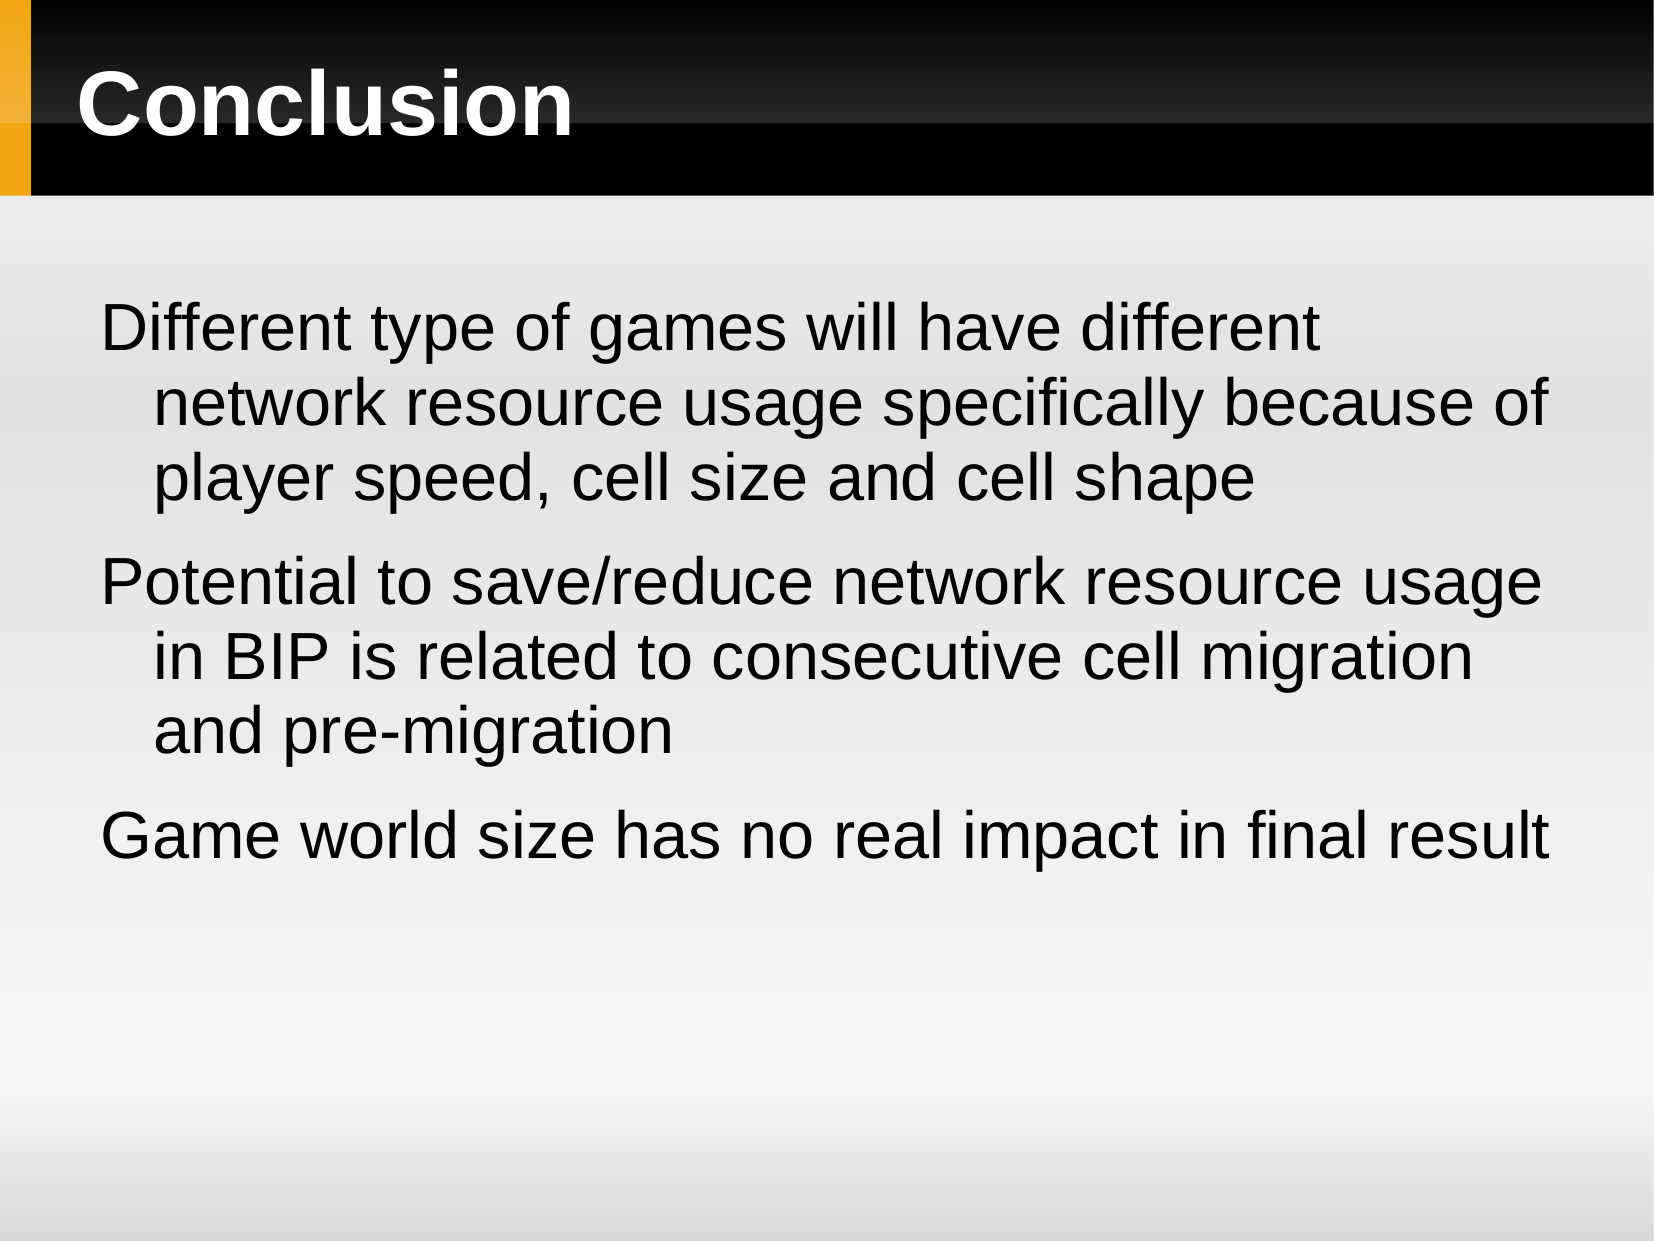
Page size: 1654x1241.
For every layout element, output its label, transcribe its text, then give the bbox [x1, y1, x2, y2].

list Different type of games will have different network resource usage specifically because of player speed, cell size and cell shape Potential to save/reduce network resource usage in BIP is related to consecutive cell migration and pre-migration Game world size has no real impact in final result [82, 290, 1571, 1094]
title Conclusion [76, 7, 1565, 200]
picture [0, 0, 1654, 1241]
